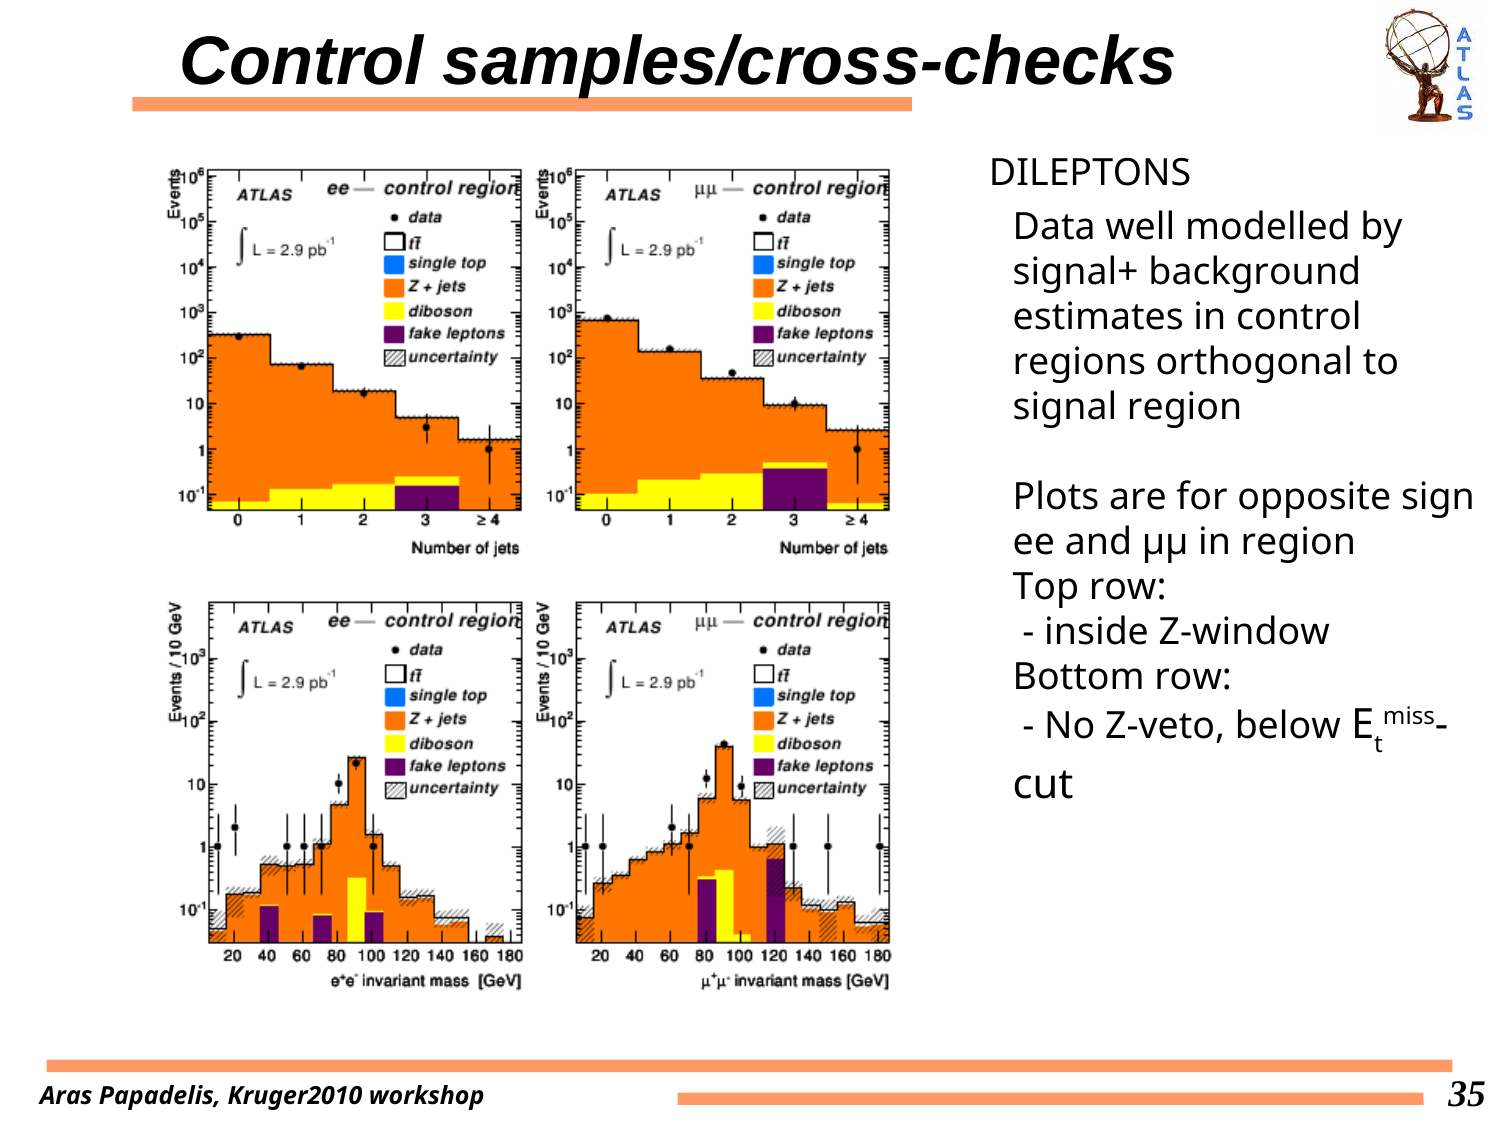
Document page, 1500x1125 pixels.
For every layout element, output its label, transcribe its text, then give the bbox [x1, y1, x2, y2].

picture [154, 149, 901, 563]
text_box DILEPTONS [974, 140, 1500, 201]
picture [1380, 0, 1483, 132]
title Control samples/cross-checks [137, 15, 1342, 109]
picture [146, 583, 898, 1002]
text_box Data well modelled by signal+ background estimates in control regions orthogonal to signal region Plots are for opposite sign ee and μμ in region Top row: - inside Z-window Bottom row: - No Z-veto, below Etmiss-cut [997, 201, 1500, 676]
